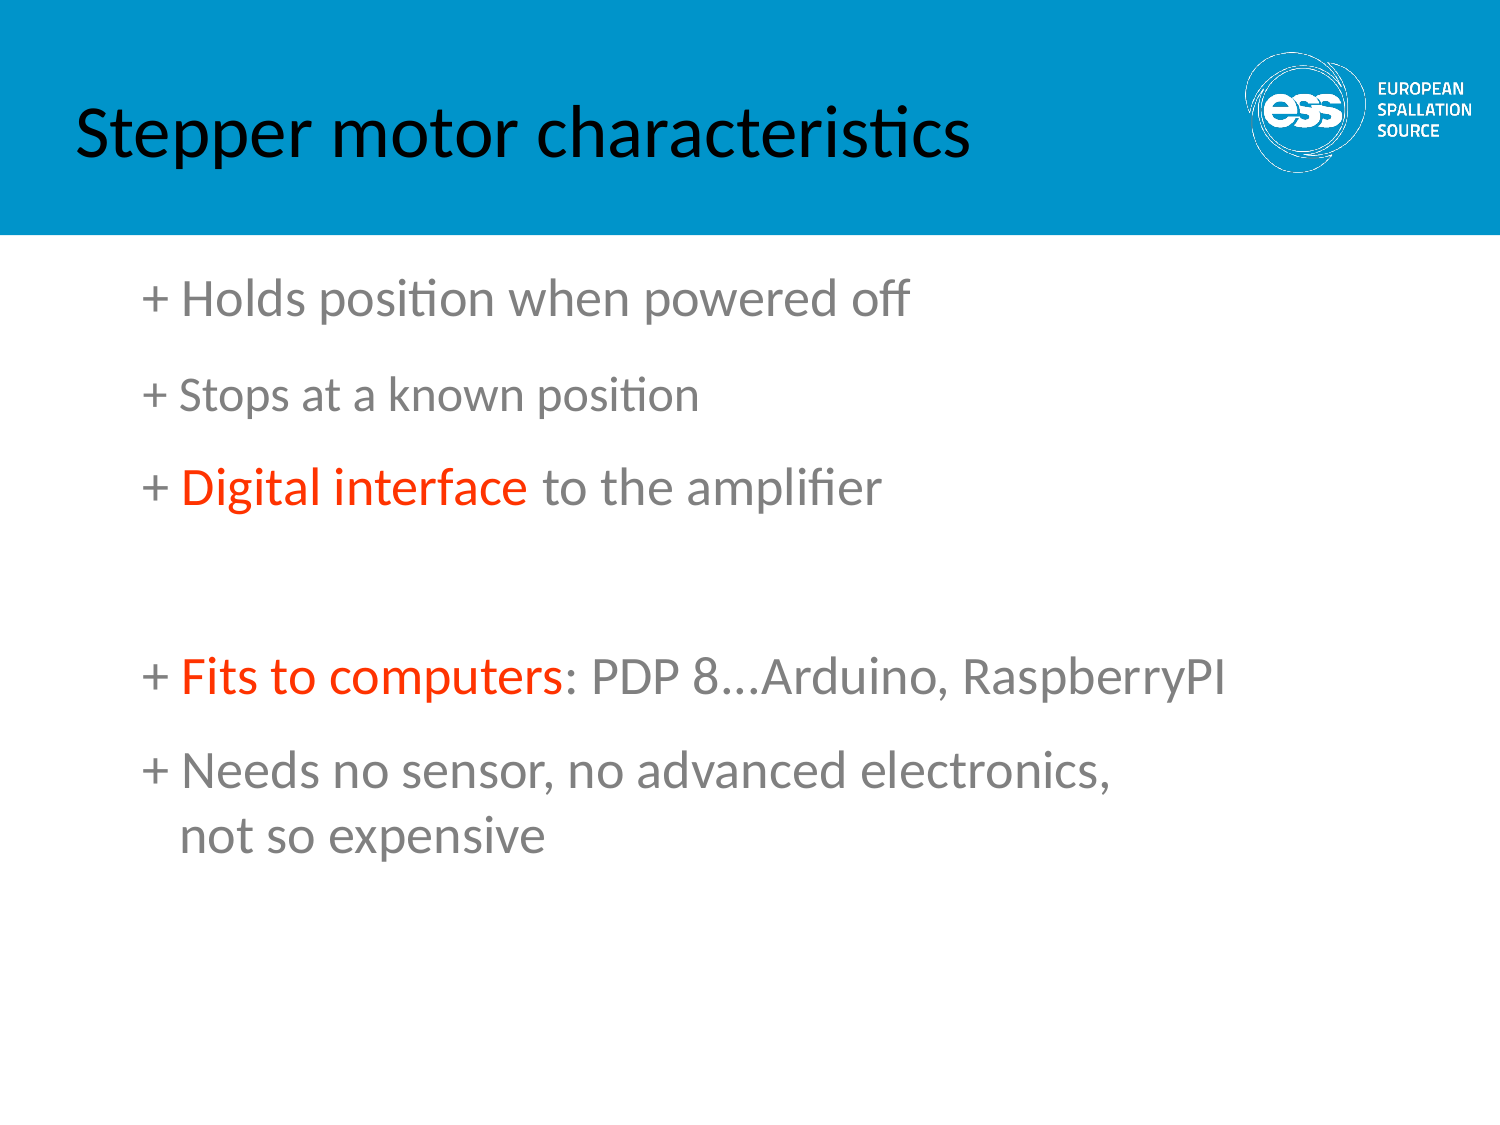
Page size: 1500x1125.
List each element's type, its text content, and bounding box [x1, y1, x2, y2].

picture [1264, 94, 1342, 127]
picture [1432, 125, 1438, 136]
picture [1398, 109, 1406, 115]
picture [1443, 86, 1450, 93]
picture [1389, 104, 1393, 115]
picture [1409, 104, 1415, 115]
picture [1454, 83, 1458, 94]
picture [1400, 83, 1407, 94]
picture [1422, 125, 1428, 134]
list + Holds position when powered off + Stops at a known position + Digital interface to the amplifier + Fits to computers: PDP 8...Arduino, RaspberryPI + Needs no sensor, no advanced electronics, not so expensive [91, 254, 1471, 1087]
picture [1436, 104, 1444, 115]
picture [1379, 83, 1385, 94]
picture [1418, 104, 1423, 115]
picture [1423, 83, 1430, 94]
title Stepper motor characteristics [75, 45, 1247, 233]
